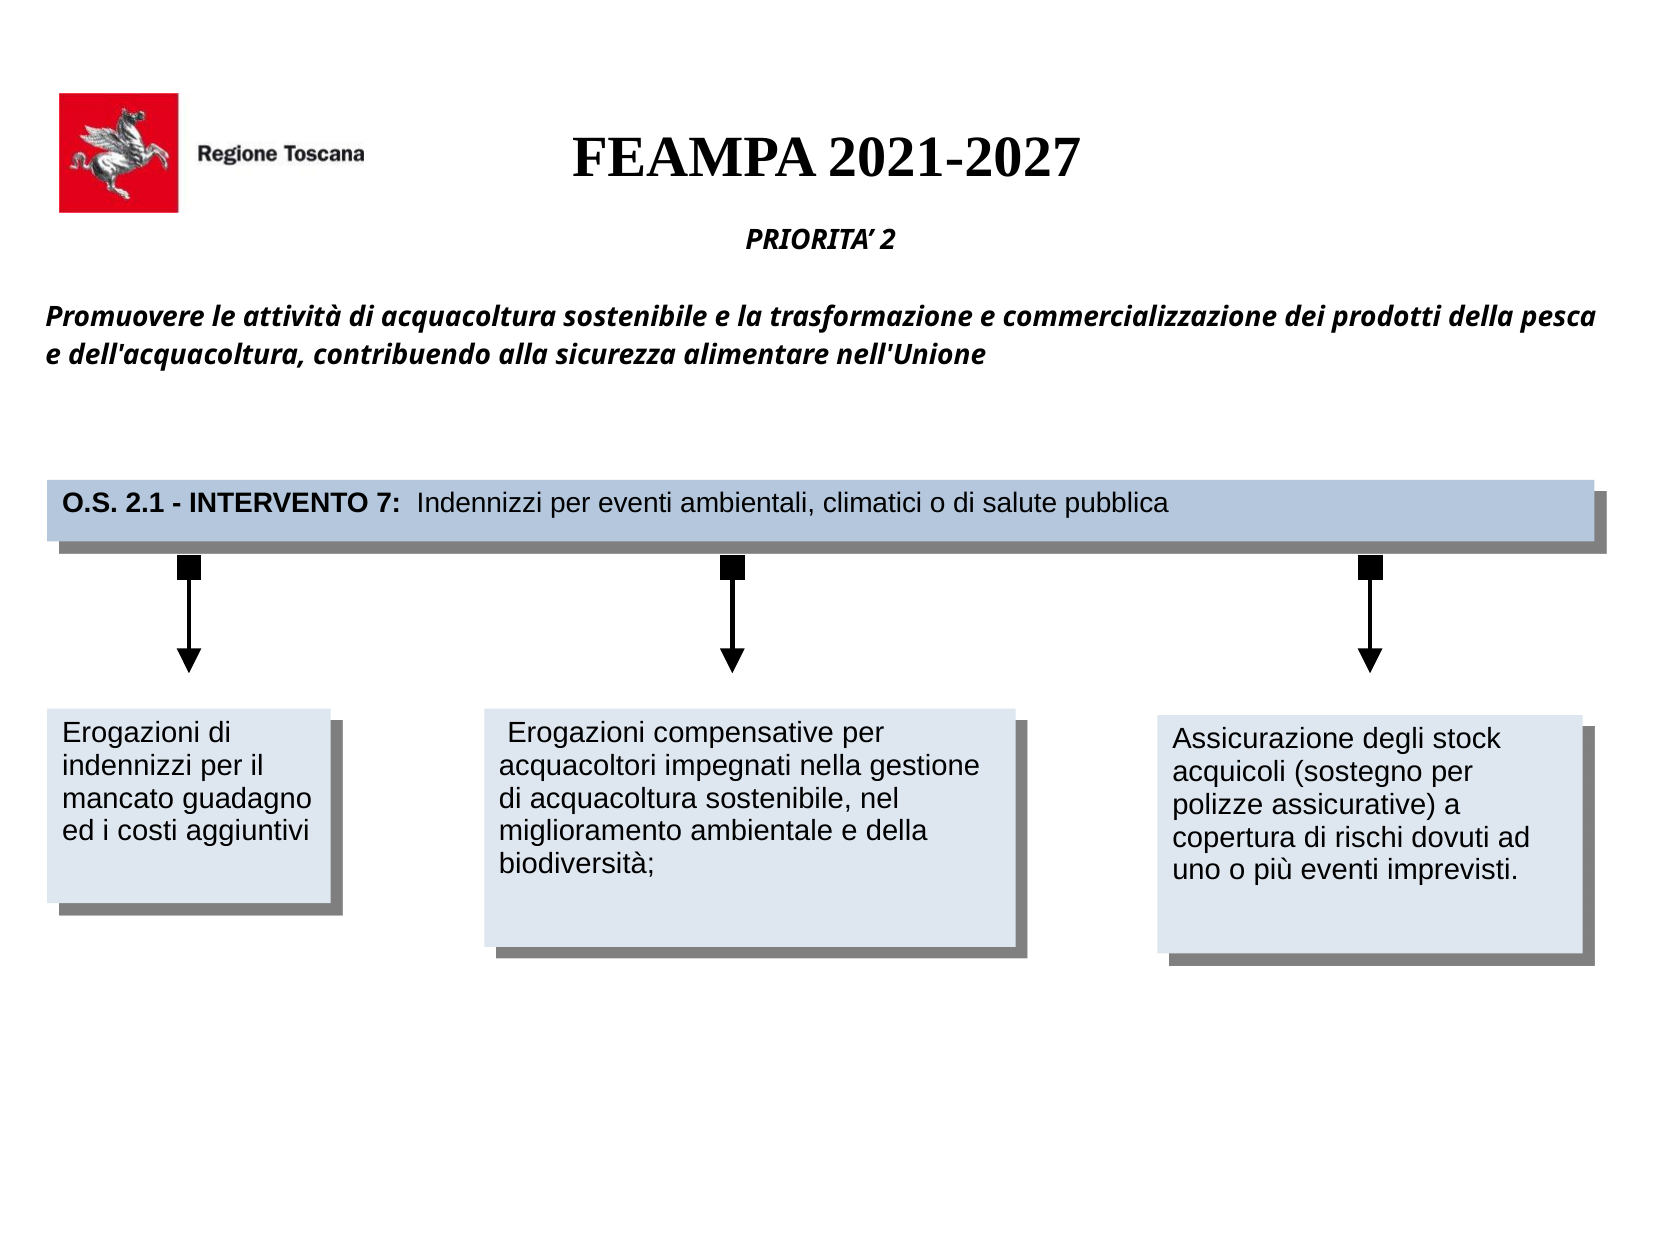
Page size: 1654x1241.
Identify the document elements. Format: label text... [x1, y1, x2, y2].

text_box Erogazioni compensative per acquacoltori impegnati nella gestione di acquacoltura sostenibile, nel miglioramento ambientale e della biodiversità; [484, 708, 1016, 947]
text_box Erogazioni di indennizzi per il mancato guadagno ed i costi aggiuntivi [47, 708, 331, 904]
text_box O.S. 2.1 - INTERVENTO 7: Indennizzi per eventi ambientali, climatici o di salute pubblica [47, 479, 1595, 542]
text_box PRIORITA’ 2 Promuovere le attività di acquacoltura sostenibile e la trasformazione e commercializzazione dei prodotti della pesca e dell'acquacoltura, contribuendo alla sicurezza alimentare nell'Unione [30, 212, 1619, 454]
picture [59, 93, 367, 212]
text_box Assicurazione degli stock acquicoli (sostegno per polizze assicurative) a copertura di rischi dovuti ad uno o più eventi imprevisti. [1157, 715, 1583, 954]
title FEAMPA 2021-2027 [82, 49, 1571, 212]
